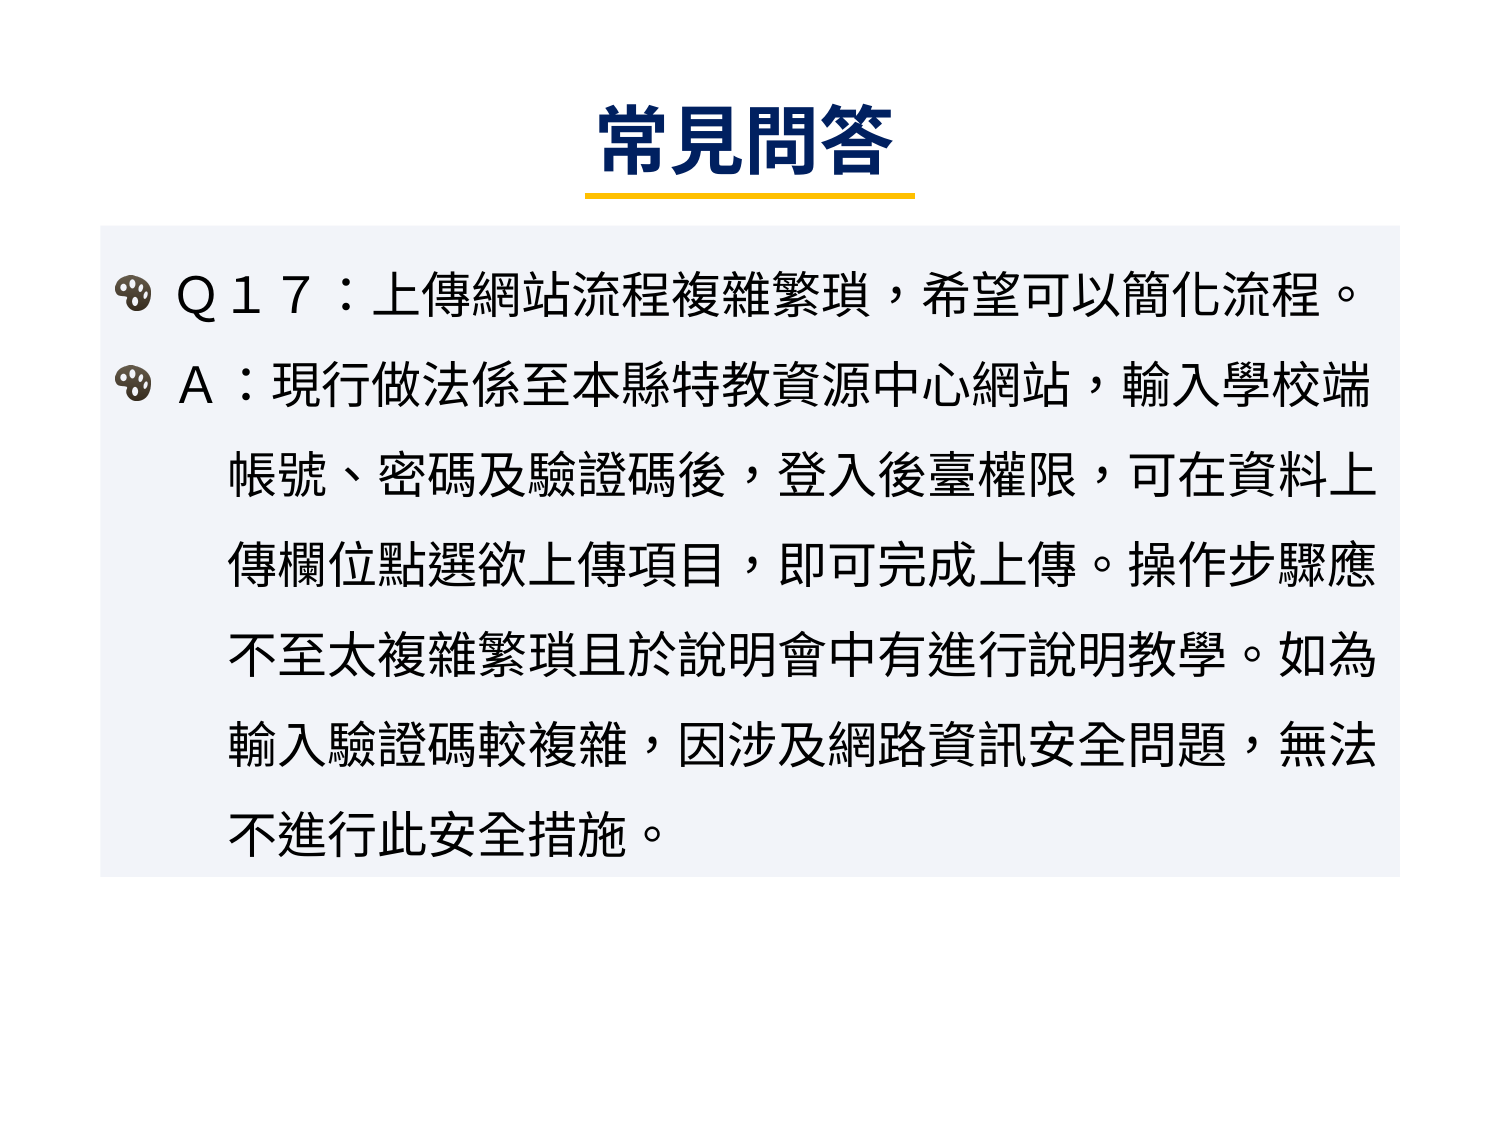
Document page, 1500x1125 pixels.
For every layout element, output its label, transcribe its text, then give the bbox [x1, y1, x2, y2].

title 常見問答 [41, 45, 1447, 233]
text_box Ｑ１７：上傳網站流程複雜繁瑣，希望可以簡化流程。 Ａ：現行做法係至本縣特教資源中心網站，輸入學校端帳號、密碼及驗證碼後，登入後臺權限，可在資料上傳欄位點選欲上傳項目，即可完成上傳。操作步驟應不至太複雜繁瑣且於說明會中有進行說明教學。如為輸入驗證碼較複雜，因涉及網路資訊安全問題，無法不進行此安全措施。 [100, 225, 1400, 877]
